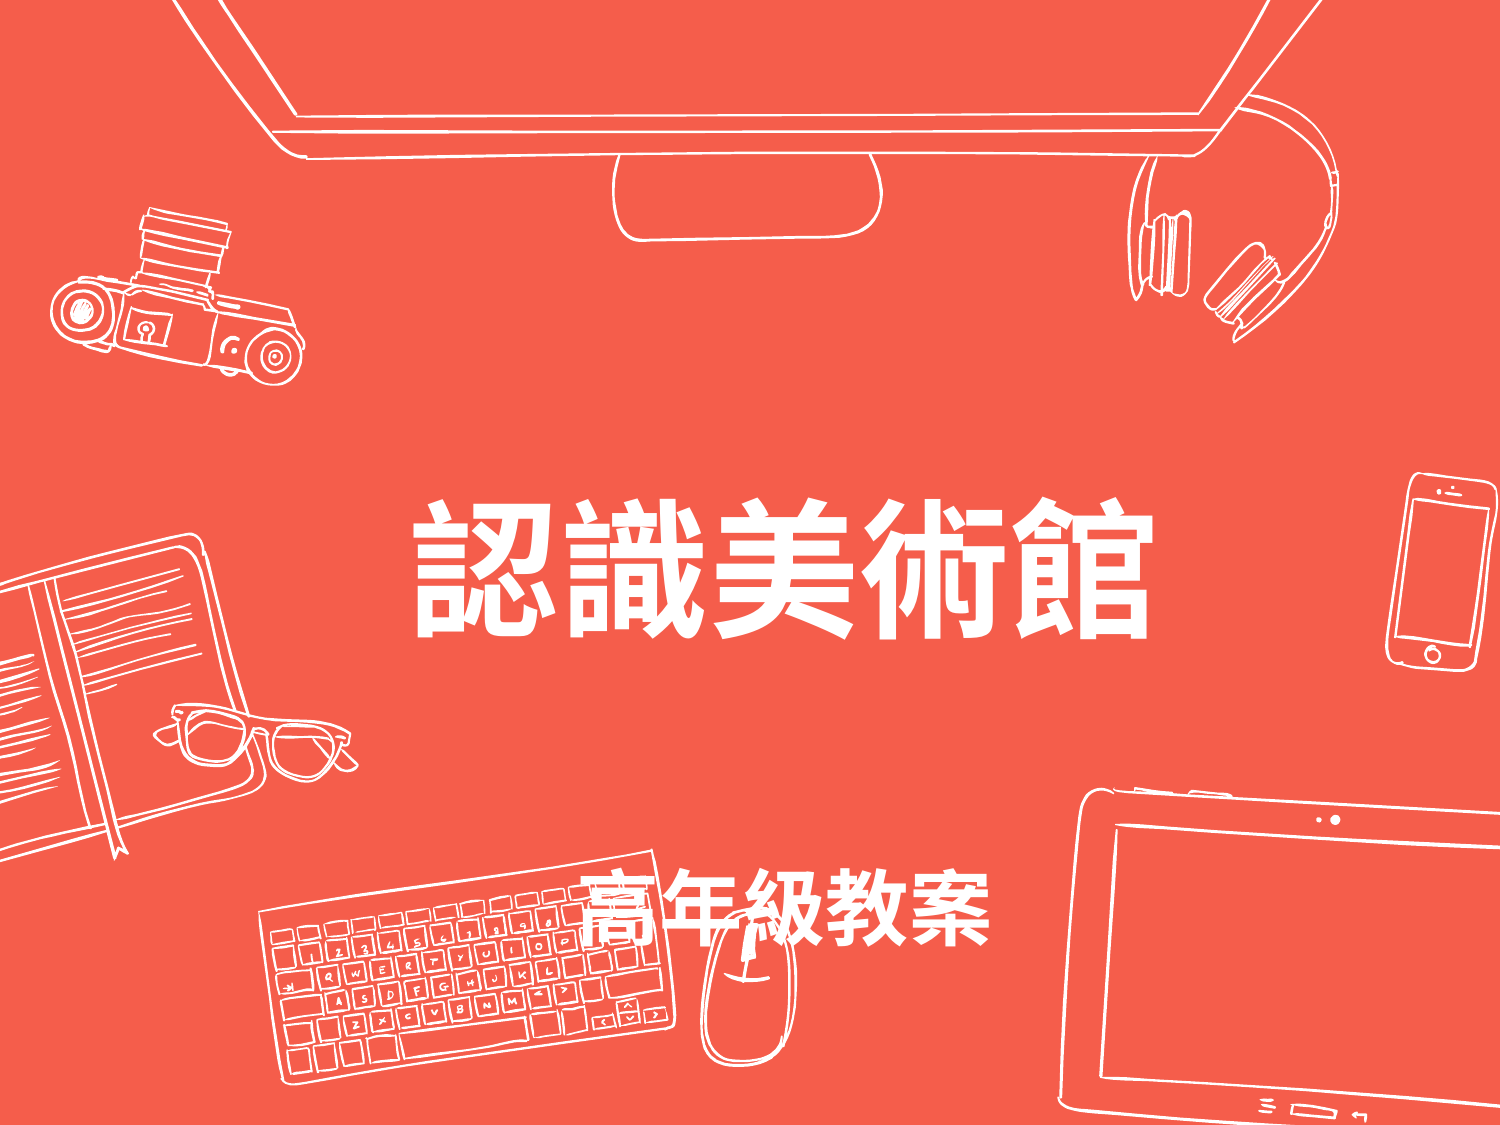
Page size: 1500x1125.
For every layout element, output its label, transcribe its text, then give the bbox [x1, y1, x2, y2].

text_box 認識美術館 高年級教案 [117, 281, 1452, 915]
